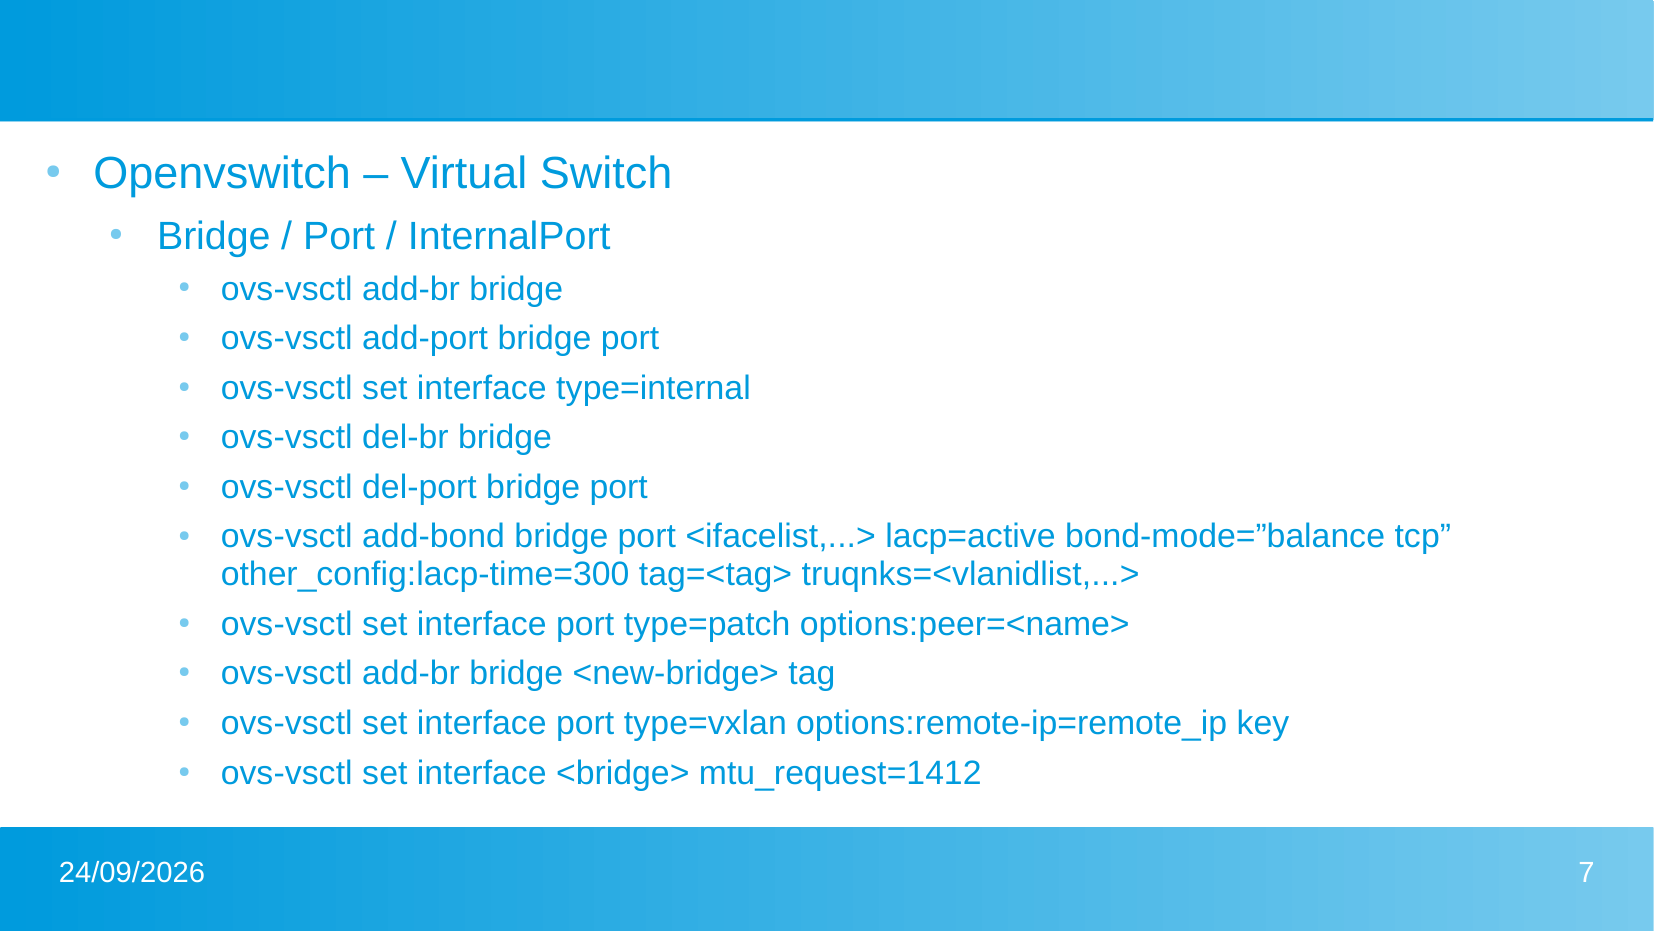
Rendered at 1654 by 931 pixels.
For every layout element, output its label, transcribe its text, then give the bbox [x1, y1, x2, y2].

list Openvswitch – Virtual Switch Bridge / Port / InternalPort ovs-vsctl add-br bridge ovs-vsctl add-port bridge port ovs-vsctl set interface type=internal ovs-vsctl del-br bridge ovs-vsctl del-port bridge port ovs-vsctl add-bond bridge port <ifacelist,...> lacp=active bond-mode=”balance tcp” other_config:lacp-time=300 tag=<tag> truqnks=<vlanidlist,...> ovs-vsctl set interface port type=patch options:peer=<name> ovs-vsctl add-br bridge <new-bridge> tag ovs-vsctl set interface port type=vxlan options:remote-ip=remote_ip key ovs-vsctl set interface <bridge> mtu_request=1412 [29, 147, 1565, 798]
